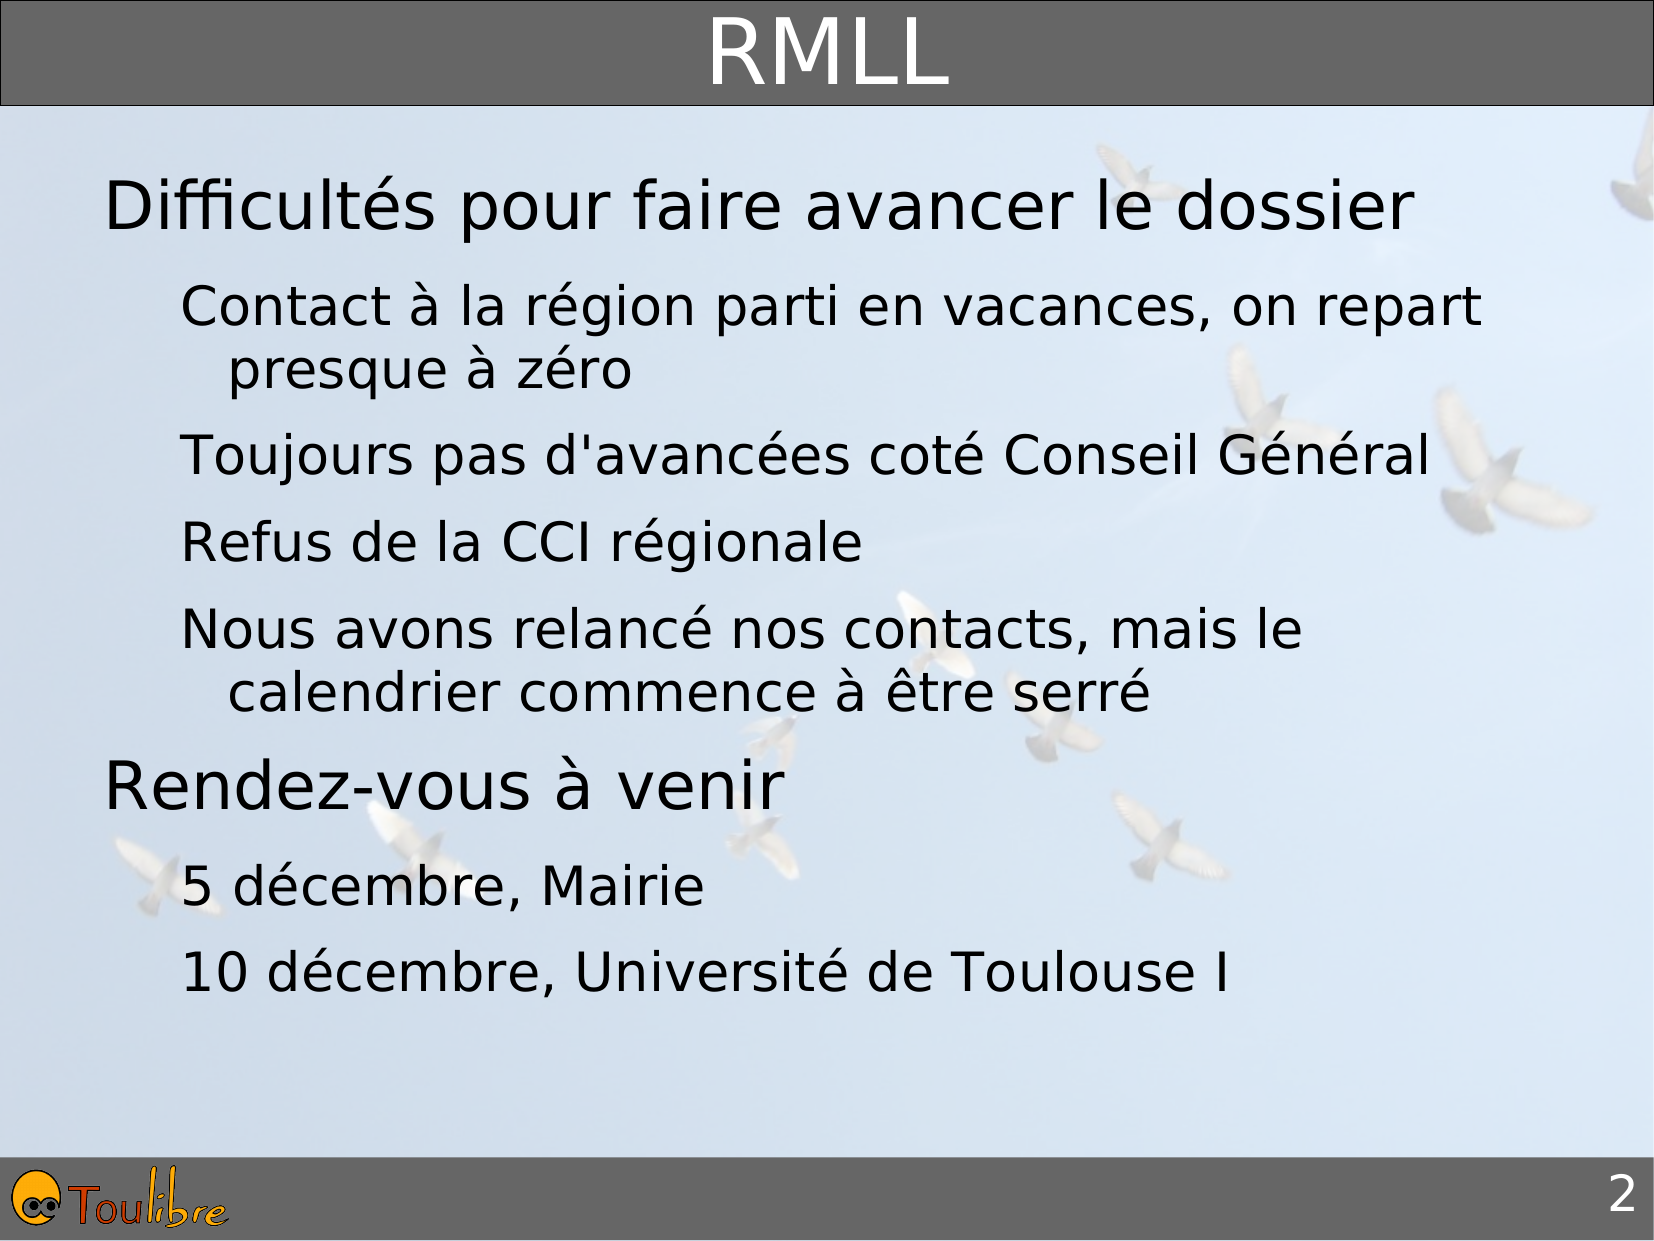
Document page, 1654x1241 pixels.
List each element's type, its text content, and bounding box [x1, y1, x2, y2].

title RMLL [0, 0, 1654, 107]
list Difficultés pour faire avancer le dossier Contact à la région parti en vacances, on repart presque à zéro Toujours pas d'avancées coté Conseil Général Refus de la CCI régionale Nous avons relancé nos contacts, mais le calendrier commence à être serré Rendez-vous à venir 5 décembre, Mairie 10 décembre, Université de Toulouse I [86, 167, 1575, 1116]
picture [11, 1165, 229, 1228]
